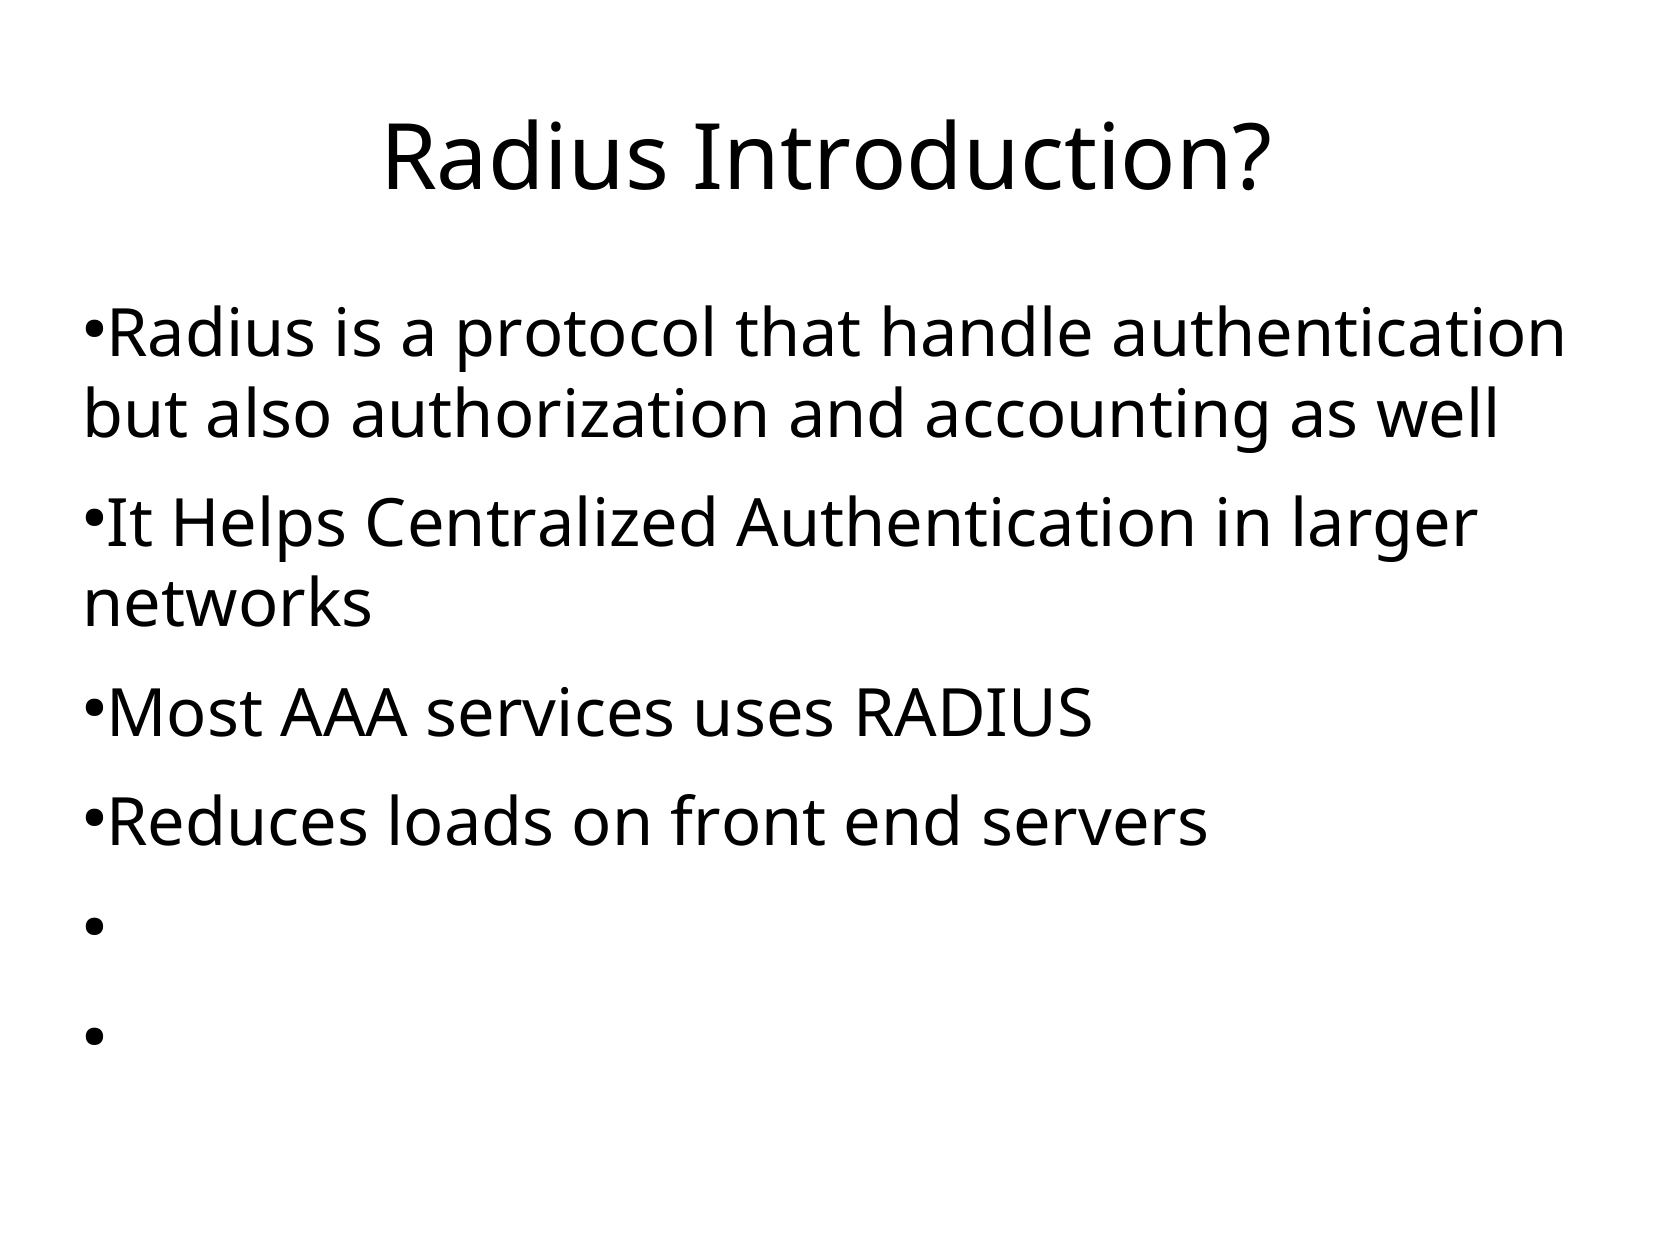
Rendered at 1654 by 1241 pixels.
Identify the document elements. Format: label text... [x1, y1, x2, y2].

list Radius is a protocol that handle authentication but also authorization and accounting as well It Helps Centralized Authentication in larger networks Most AAA services uses RADIUS Reduces loads on front end servers [82, 290, 1571, 1165]
title Radius Introduction? [82, 97, 1571, 209]
